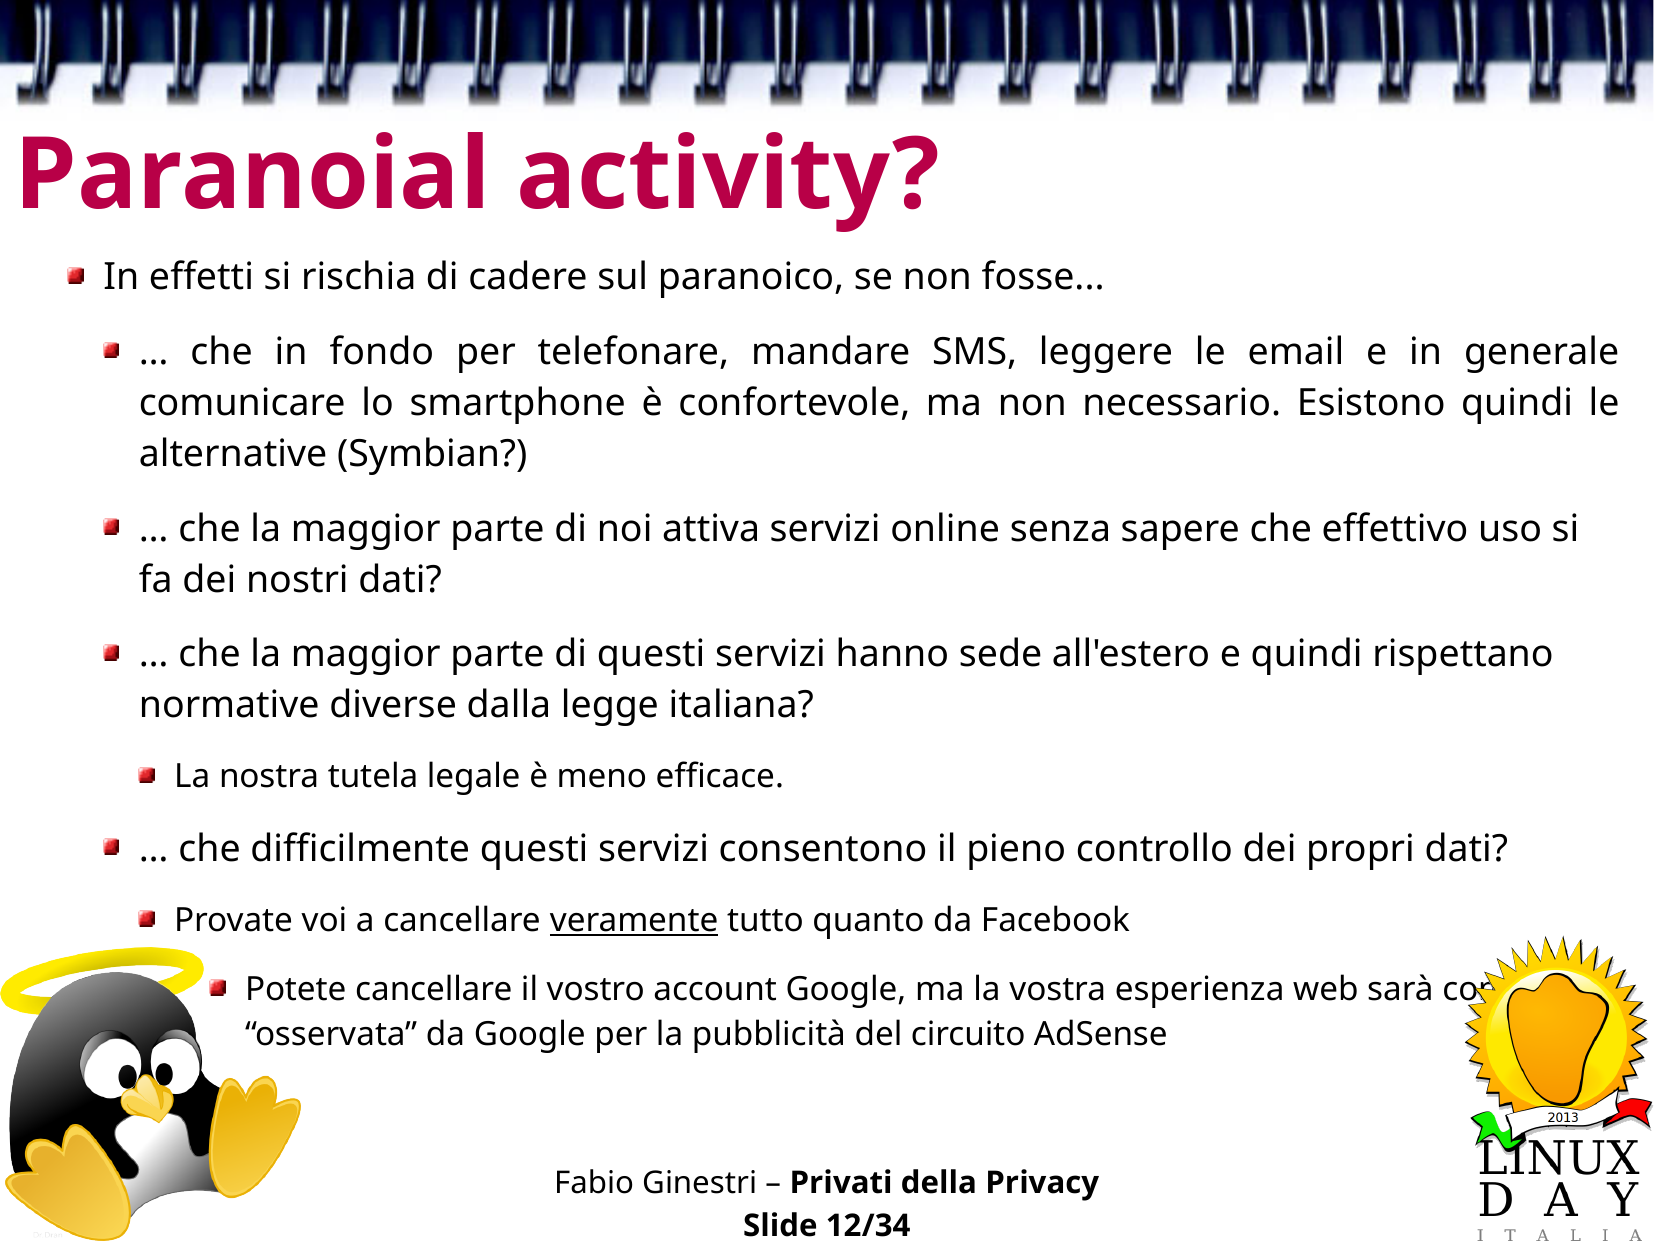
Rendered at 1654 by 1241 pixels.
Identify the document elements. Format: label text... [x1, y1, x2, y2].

text_box Fabio Ginestri – Privati della Privacy Slide <numero>/34 [550, 1152, 1104, 1241]
picture [0, 0, 1654, 121]
picture [0, 947, 301, 1241]
picture [1464, 935, 1654, 1241]
text_box In effetti si rischia di cadere sul paranoico, se non fosse... … che in fondo per telefonare, mandare SMS, leggere le email e in generale comunicare lo smartphone è confortevole, ma non necessario. Esistono quindi le alternative (Symbian?) … che la maggior parte di noi attiva servizi online senza sapere che effettivo uso si fa dei nostri dati? … che la maggior parte di questi servizi hanno sede all'estero e quindi rispettano normative diverse dalla legge italiana? La nostra tutela legale è meno efficace. … che difficilmente questi servizi consentono il pieno controllo dei propri dati? Provate voi a cancellare veramente tutto quanto da Facebook Potete cancellare il vostro account Google, ma la vostra esperienza web sarà comunque “osservata” da Google per la pubblicità del circuito AdSense [17, 242, 1636, 969]
text_box Paranoial activity? [0, 94, 921, 226]
